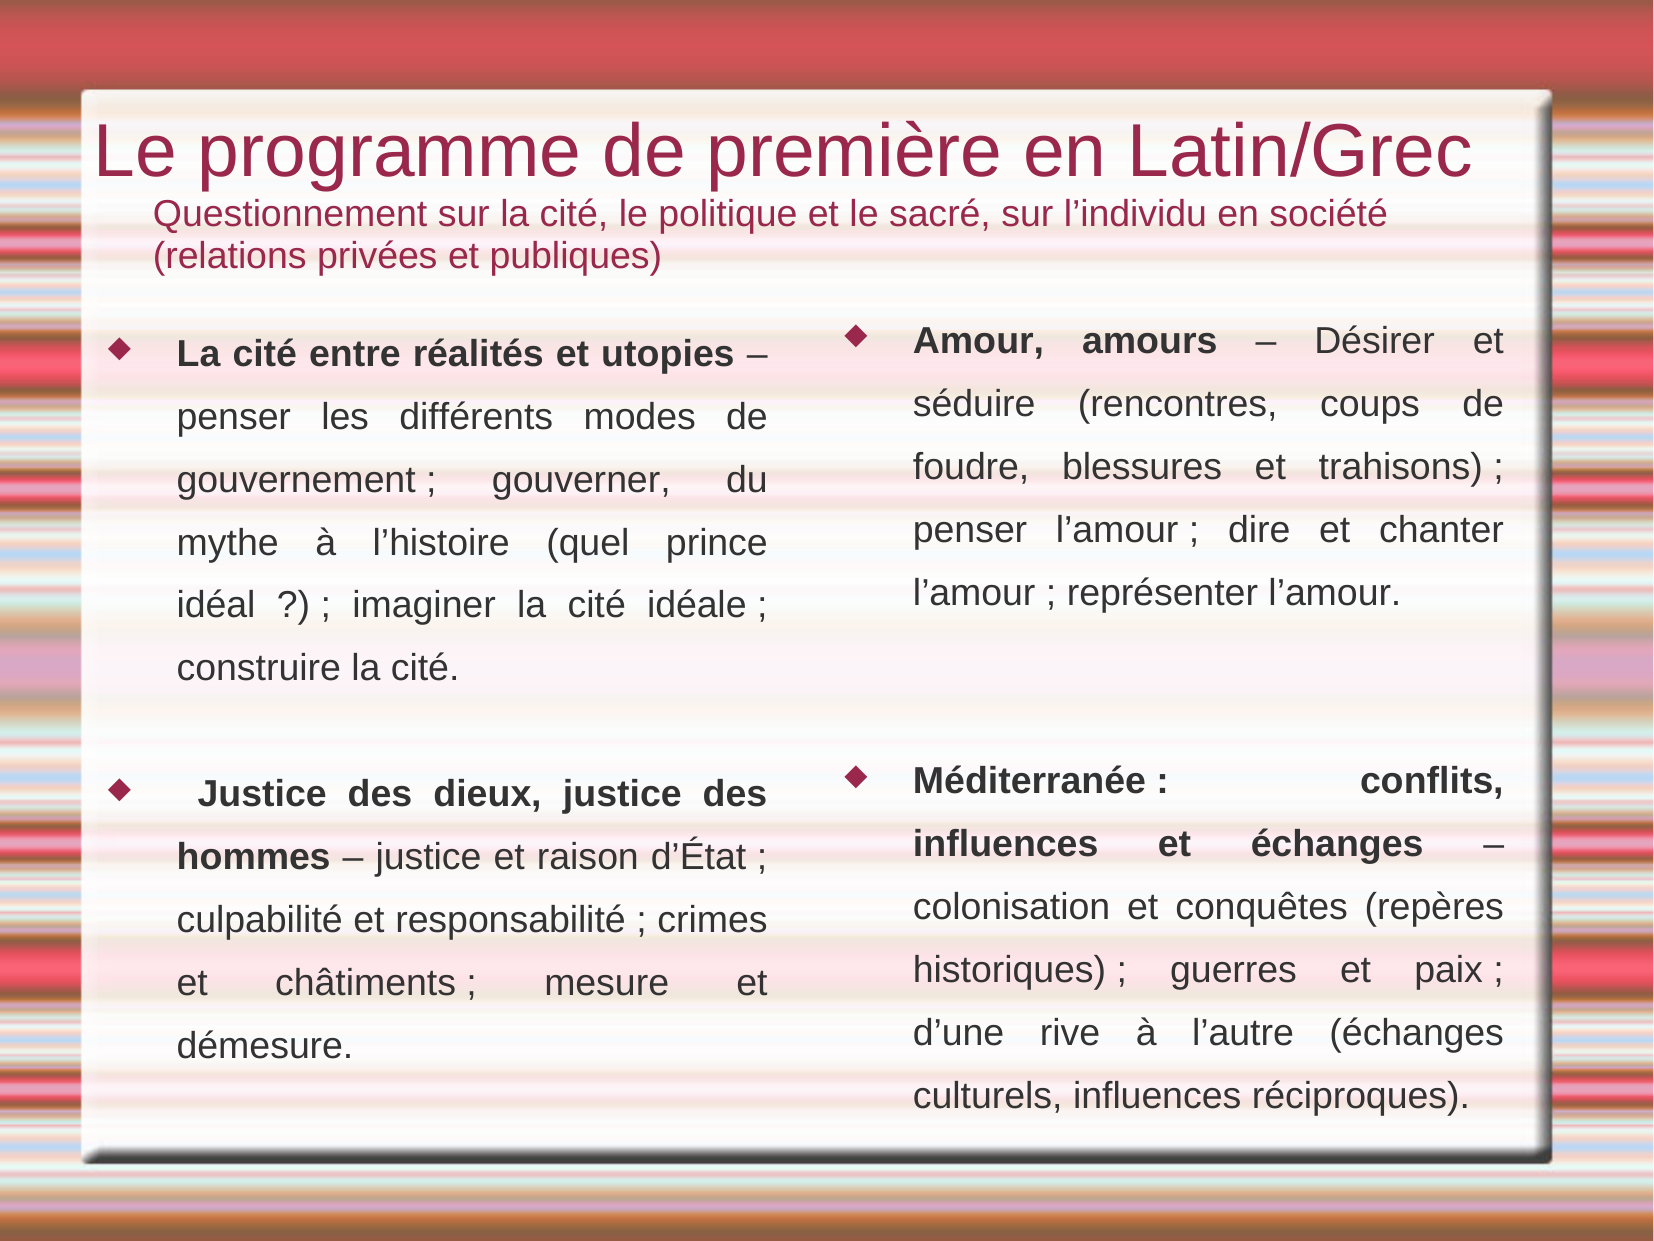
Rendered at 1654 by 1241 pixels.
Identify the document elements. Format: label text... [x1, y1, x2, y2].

picture [0, 0, 1654, 1241]
list La cité entre réalités et utopies – penser les différents modes de gouvernement ; gouverner, du mythe à l’histoire (quel prince idéal ?) ; imaginer la cité idéale ; construire la cité. Justice des dieux, justice des hommes – justice et raison d’État ; culpabilité et responsabilité ; crimes et châtiments ; mesure et démesure. [93, 311, 768, 1093]
title Le programme de première en Latin/Grec Questionnement sur la cité, le politique et le sacré, sur l’individu en société (relations privées et publiques) [93, 88, 1506, 296]
list Amour, amours – Désirer et séduire (rencontres, coups de foudre, blessures et trahisons) ; penser l’amour ; dire et chanter l’amour ; représenter l’amour. Méditerranée : conflits, influences et échanges – colonisation et conquêtes (repères historiques) ; guerres et paix ; d’une rive à l’autre (échanges culturels, influences réciproques). [830, 298, 1505, 1096]
